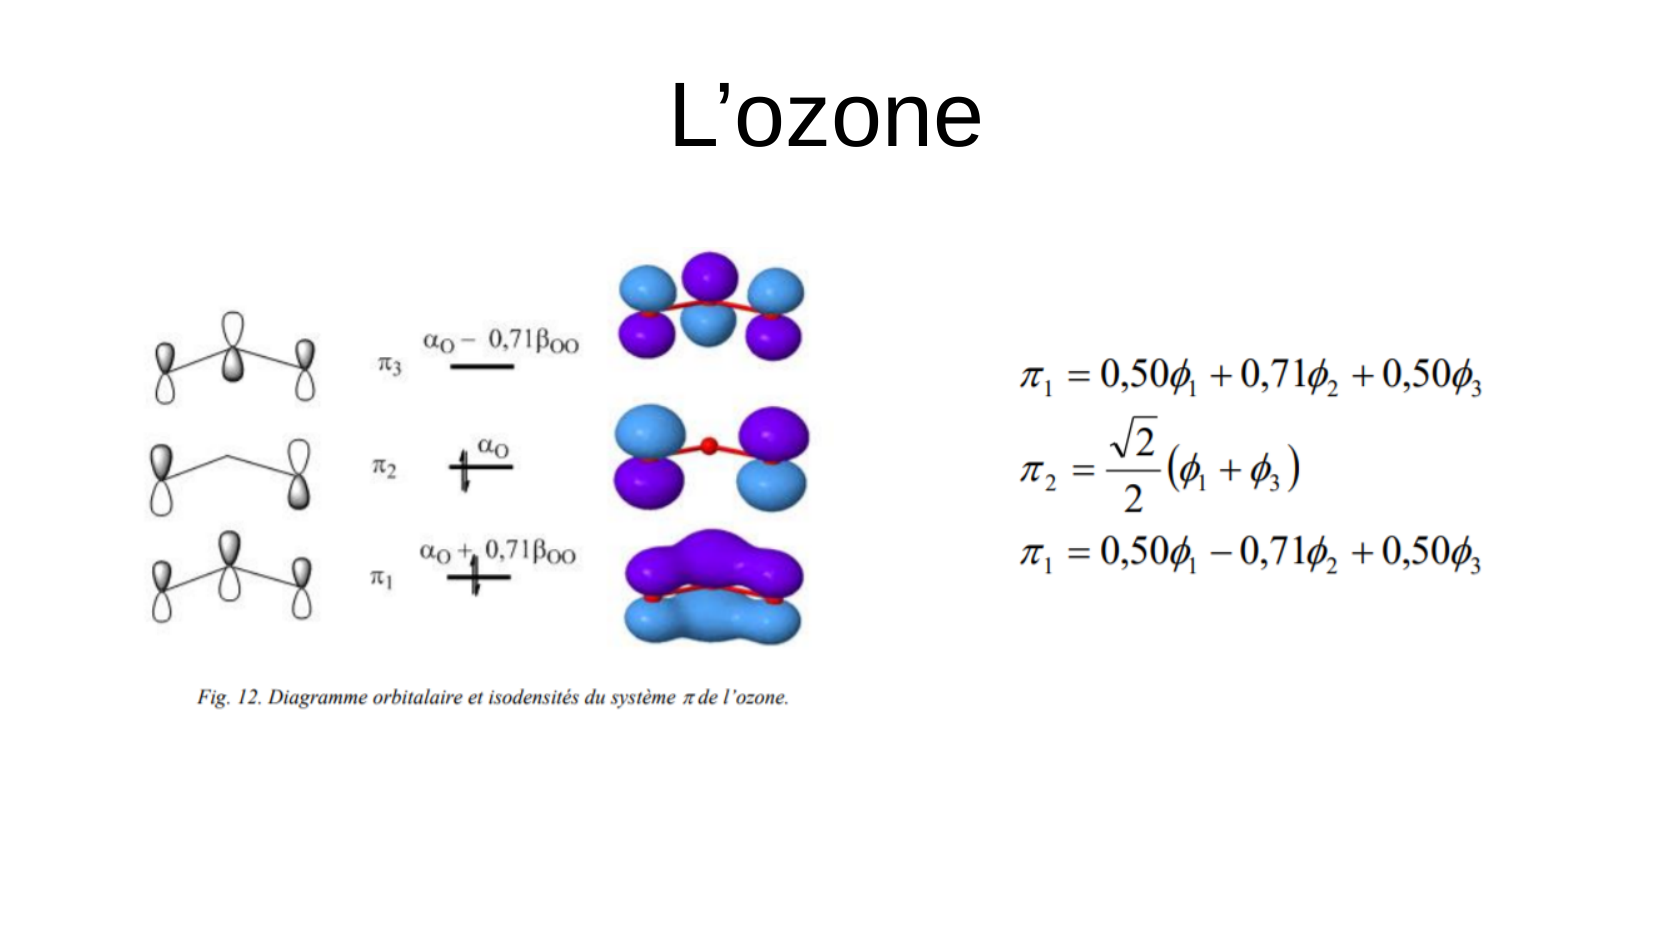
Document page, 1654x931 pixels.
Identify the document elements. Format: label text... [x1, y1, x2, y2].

picture [106, 247, 859, 731]
title L’ozone [82, 37, 1571, 193]
picture [980, 326, 1523, 591]
